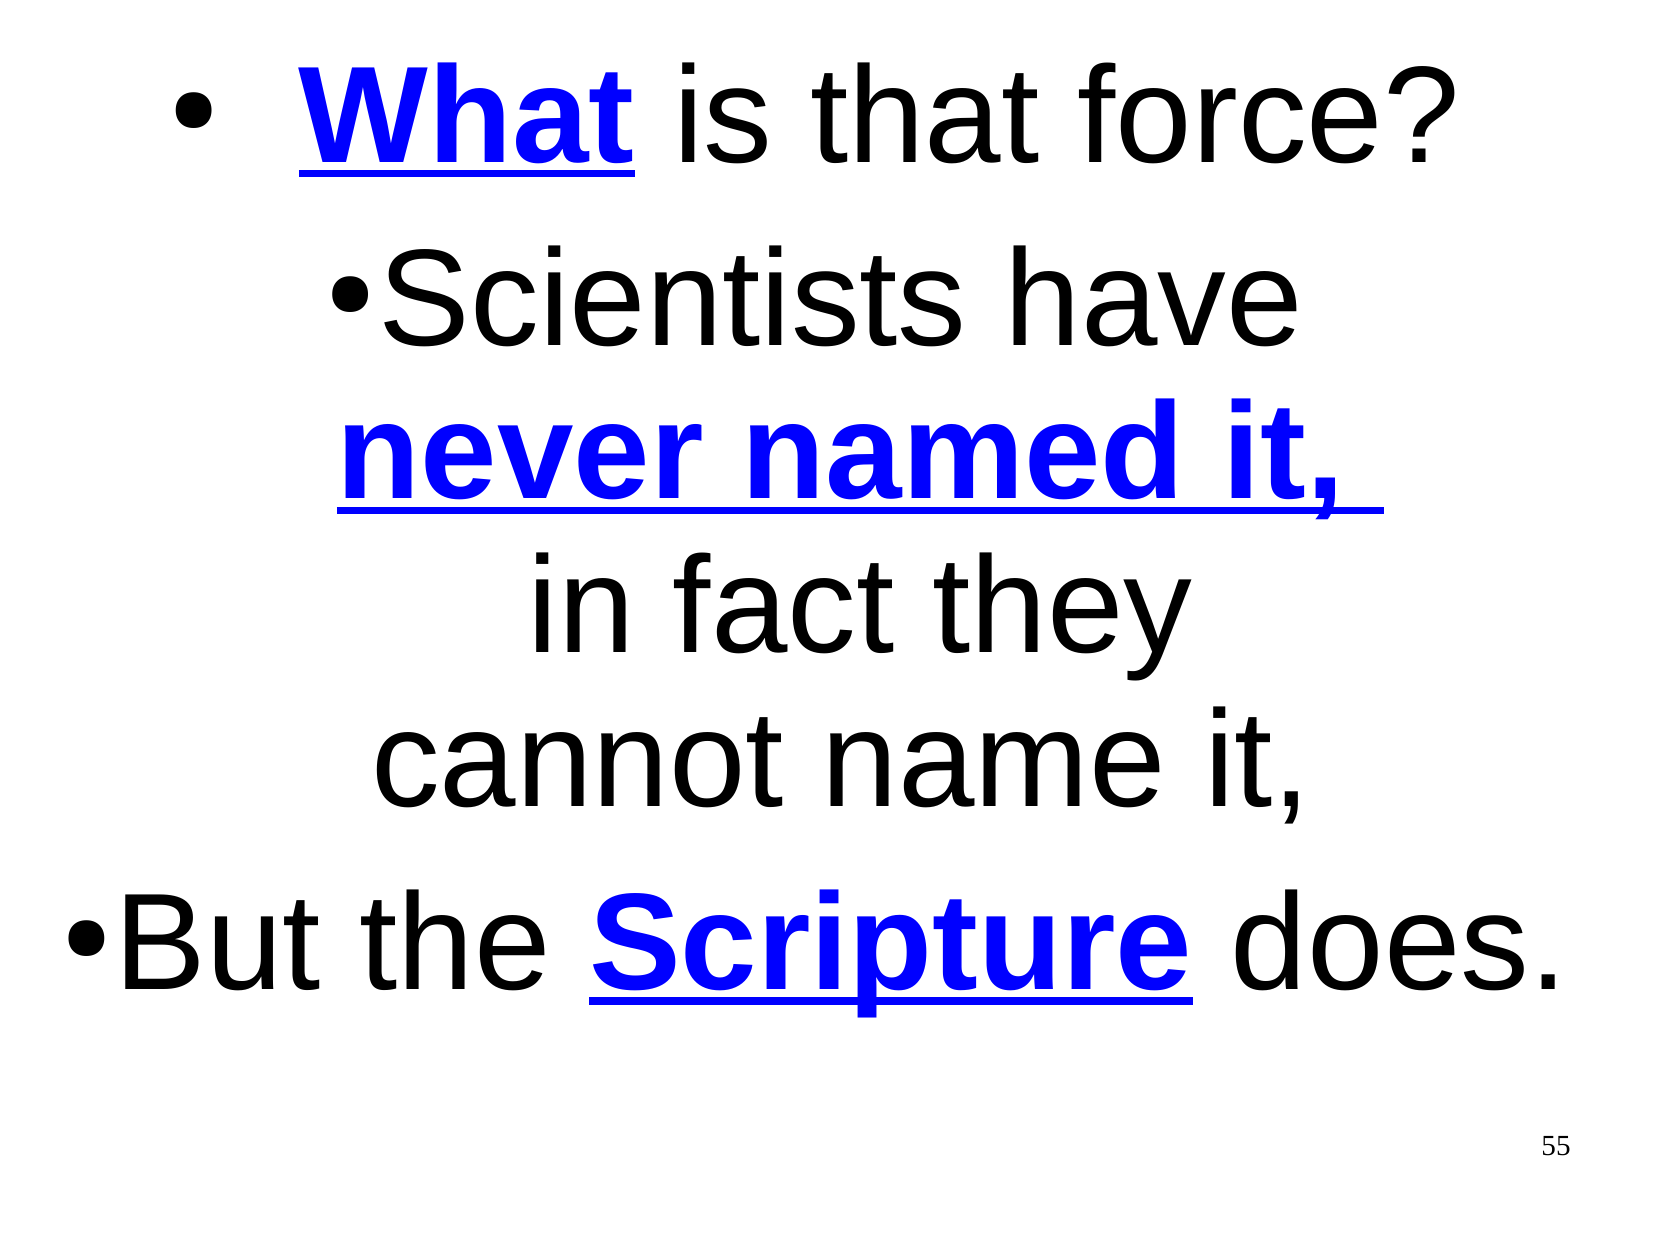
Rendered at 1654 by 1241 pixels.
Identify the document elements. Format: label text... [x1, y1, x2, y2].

list What is that force? Scientists have never named it, in fact they cannot name it, But the Scripture does. [37, 37, 1613, 1238]
